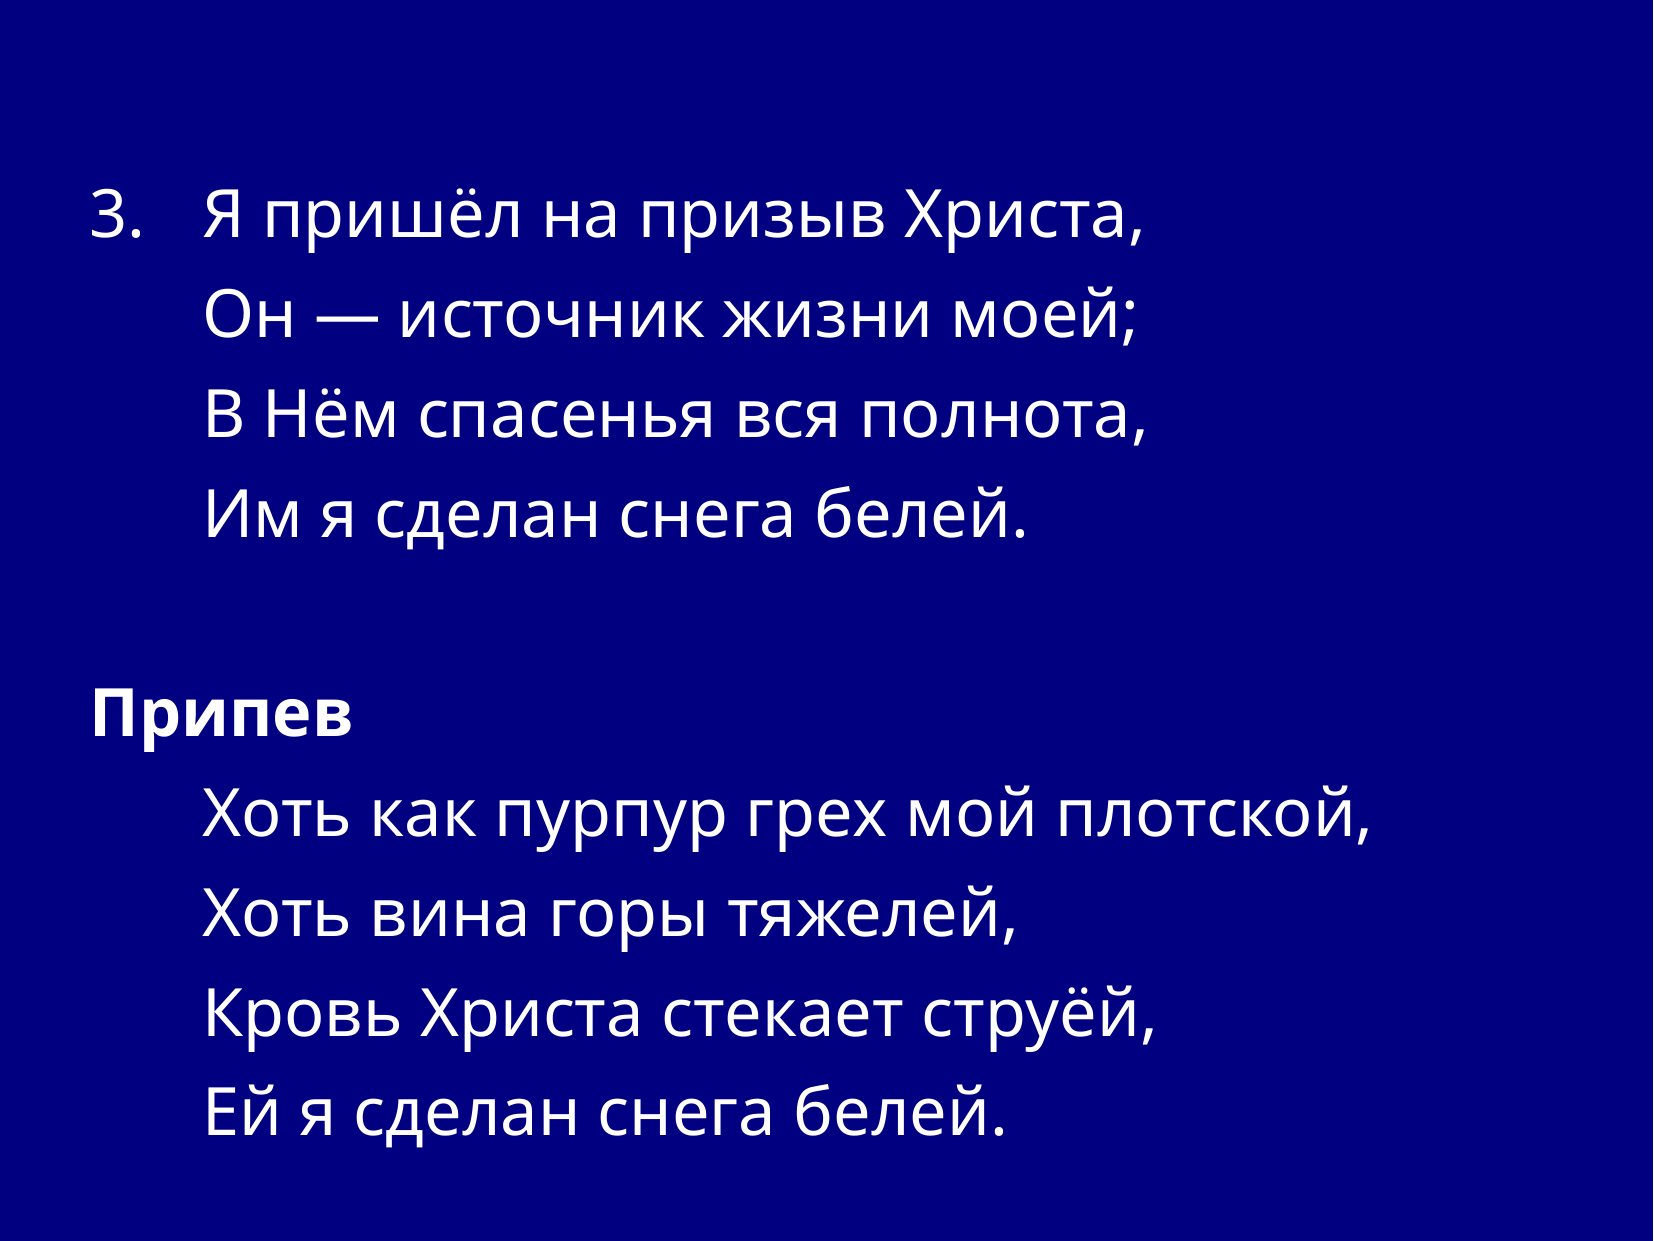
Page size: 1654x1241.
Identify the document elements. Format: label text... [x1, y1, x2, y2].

text_box 3. Я пришёл на призыв Христа, Он — источник жизни моей; В Нём спасенья вся полнота, Им я сделан снега белей. Припев Хоть как пурпур грех мой плотской, Хоть вина горы тяжелей, Кровь Христа стекает струёй, Ей я сделан снега белей. [75, 150, 1576, 1163]
